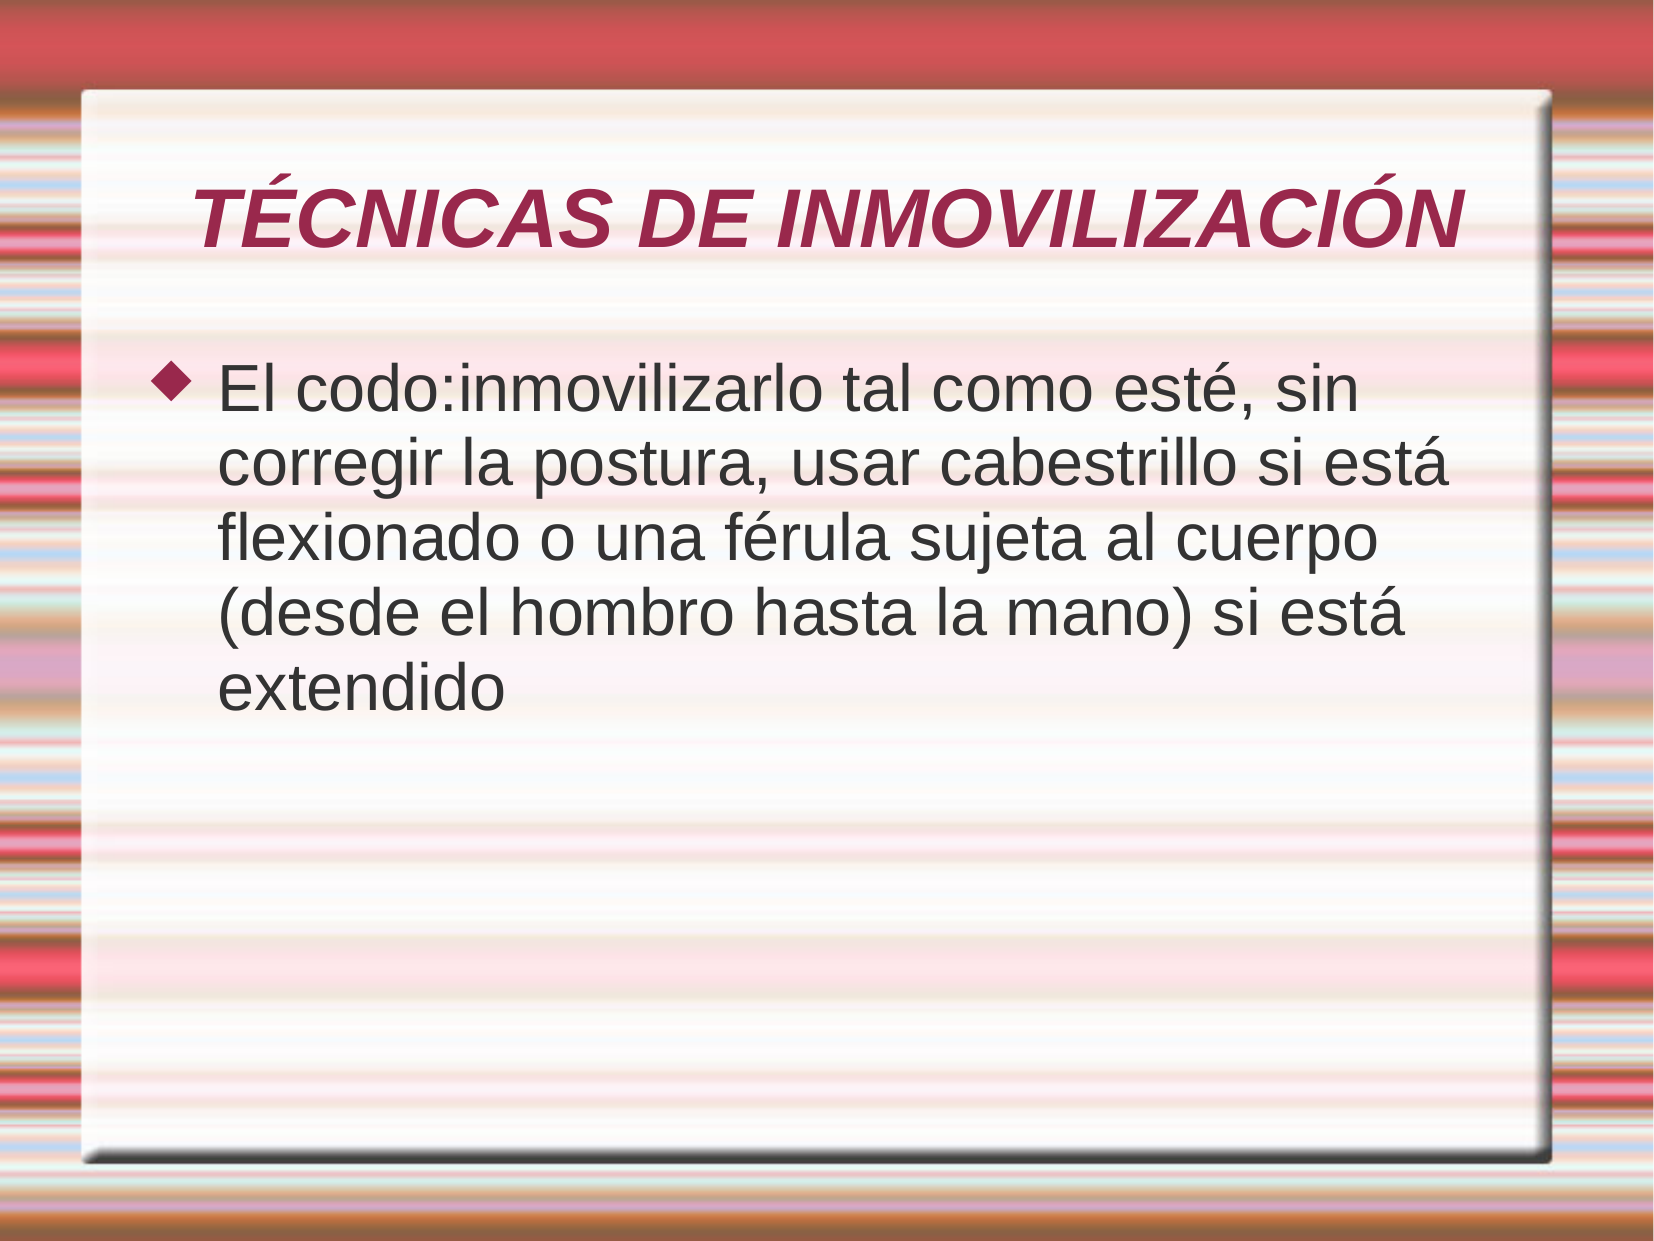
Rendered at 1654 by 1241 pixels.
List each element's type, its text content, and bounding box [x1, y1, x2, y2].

title TÉCNICAS DE INMOVILIZACIÓN [121, 114, 1534, 322]
list El codo:inmovilizarlo tal como esté, sin corregir la postura, usar cabestrillo si está flexionado o una férula sujeta al cuerpo (desde el hombro hasta la mano) si está extendido [134, 350, 1516, 1132]
picture [0, 0, 1654, 1241]
